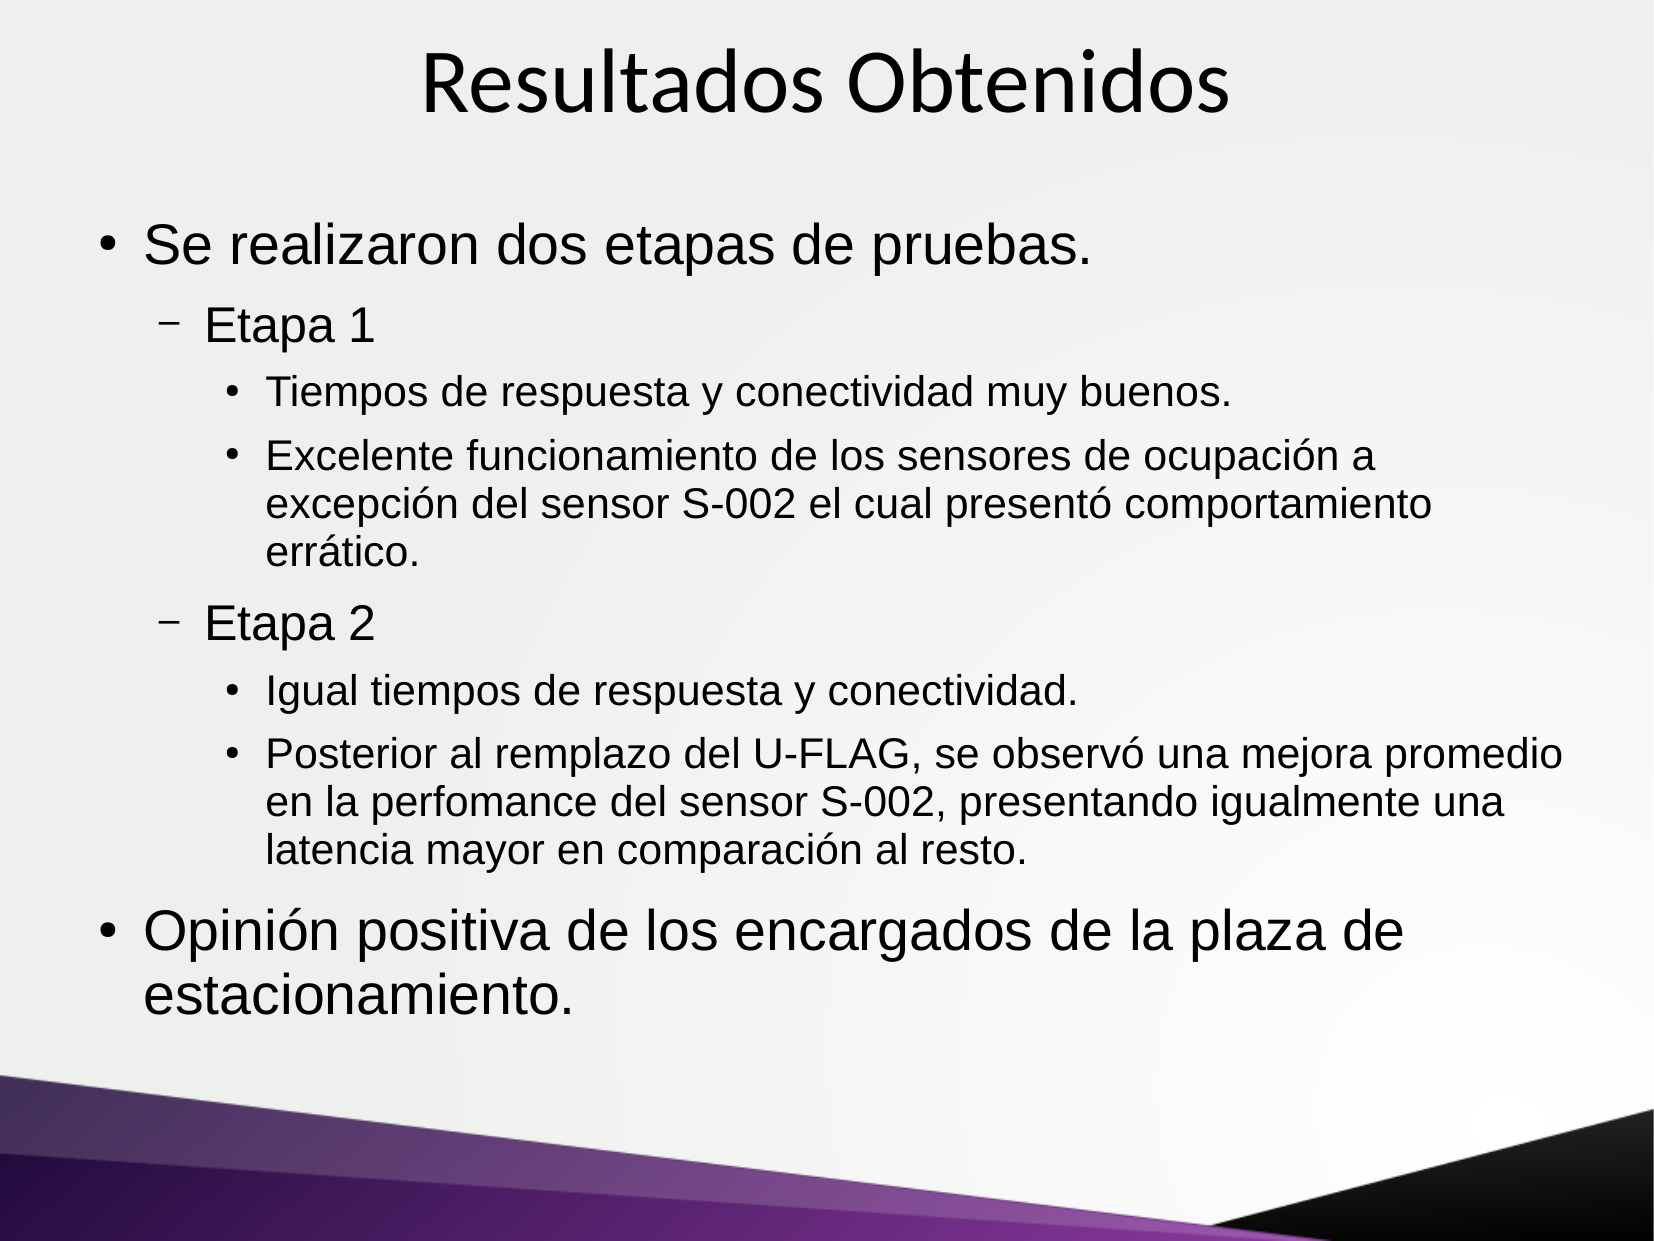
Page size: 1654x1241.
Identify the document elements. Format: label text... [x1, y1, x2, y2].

title Resultados Obtenidos [82, 33, 1571, 146]
picture [0, 0, 1654, 1241]
list Se realizaron dos etapas de pruebas. Etapa 1 Tiempos de respuesta y conectividad muy buenos. Excelente funcionamiento de los sensores de ocupación a excepción del sensor S-002 el cual presentó comportamiento errático. Etapa 2 Igual tiempos de respuesta y conectividad. Posterior al remplazo del U-FLAG, se observó una mejora promedio en la perfomance del sensor S-002, presentando igualmente una latencia mayor en comparación al resto. Opinión positiva de los encargados de la plaza de estacionamiento. [82, 212, 1571, 1034]
